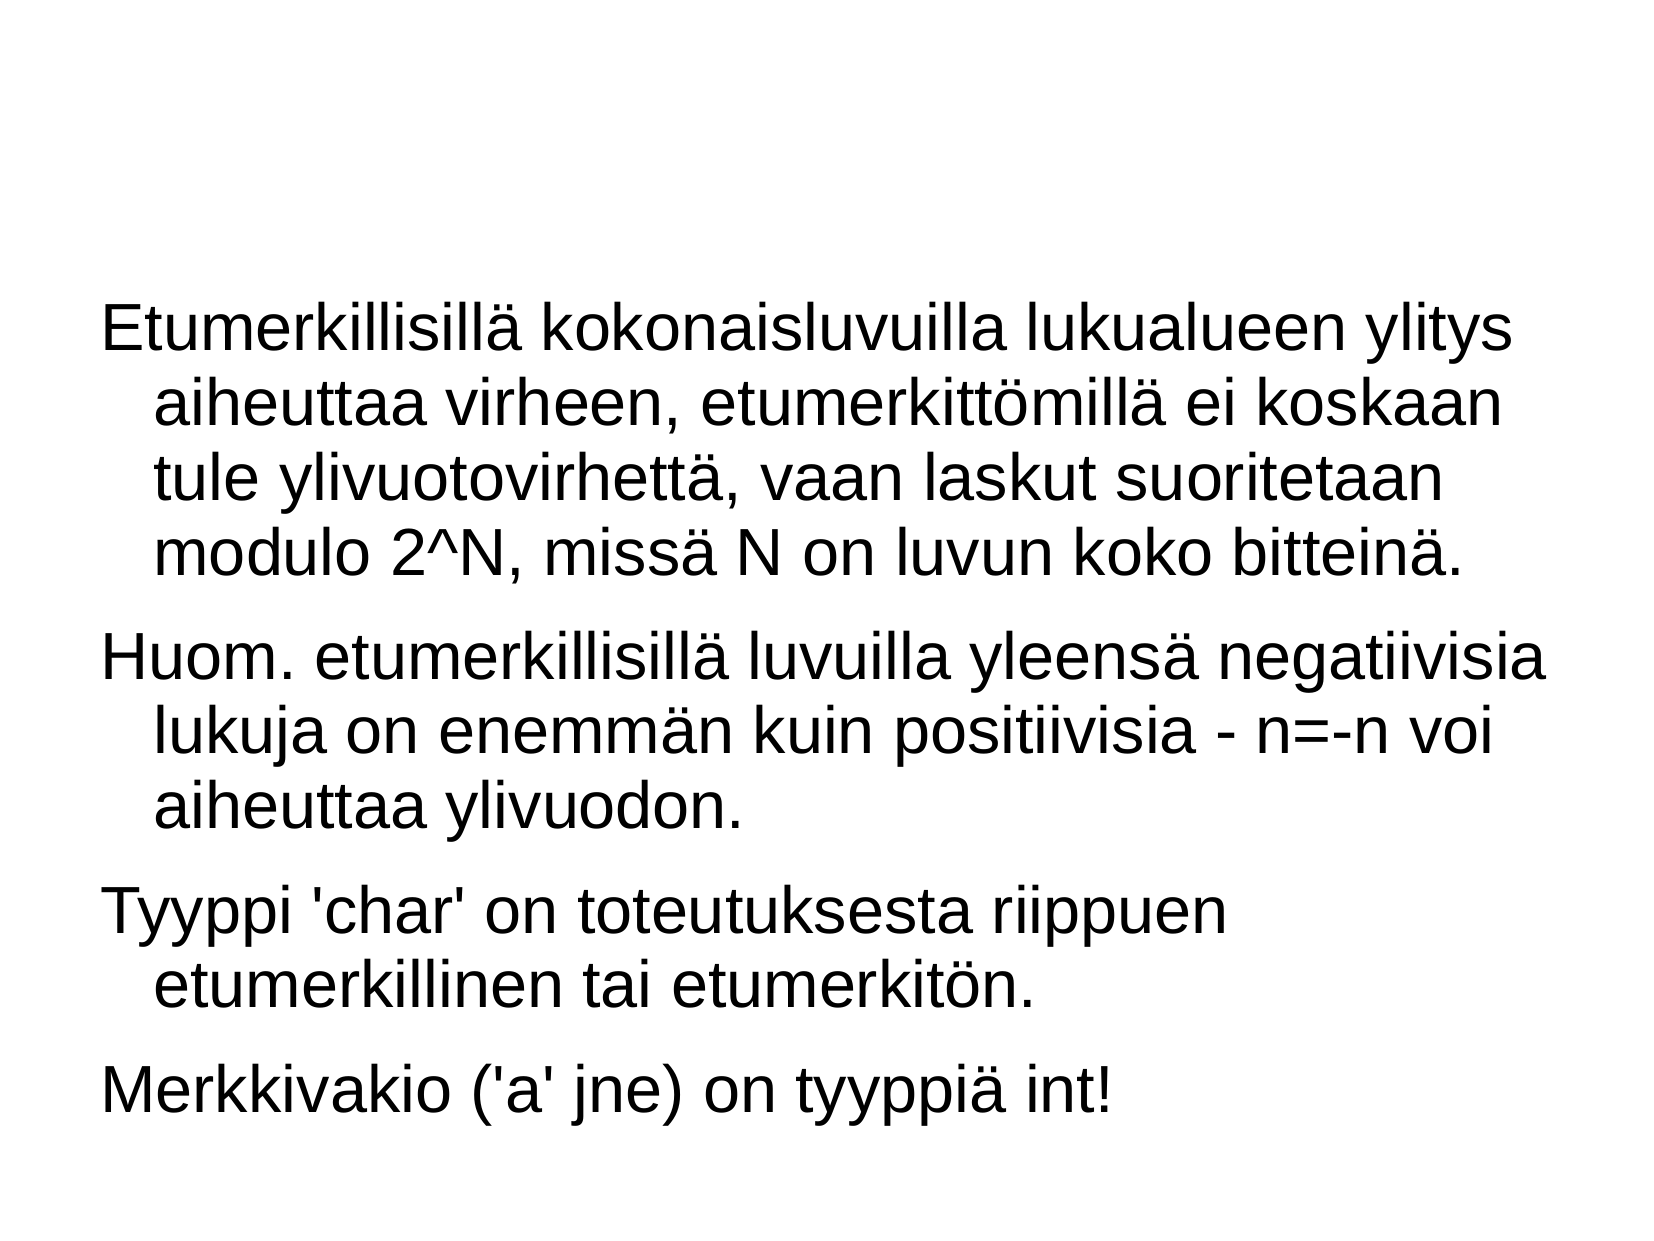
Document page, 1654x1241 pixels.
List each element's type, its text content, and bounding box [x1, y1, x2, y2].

list Etumerkillisillä kokonaisluvuilla lukualueen ylitys aiheuttaa virheen, etumerkittömillä ei koskaan tule ylivuotovirhettä, vaan laskut suoritetaan modulo 2^N, missä N on luvun koko bitteinä. Huom. etumerkillisillä luvuilla yleensä negatiivisia lukuja on enemmän kuin positiivisia - n=-n voi aiheuttaa ylivuodon. Tyyppi 'char' on toteutuksesta riippuen etumerkillinen tai etumerkitön. Merkkivakio ('a' jne) on tyyppiä int! [82, 290, 1571, 1127]
